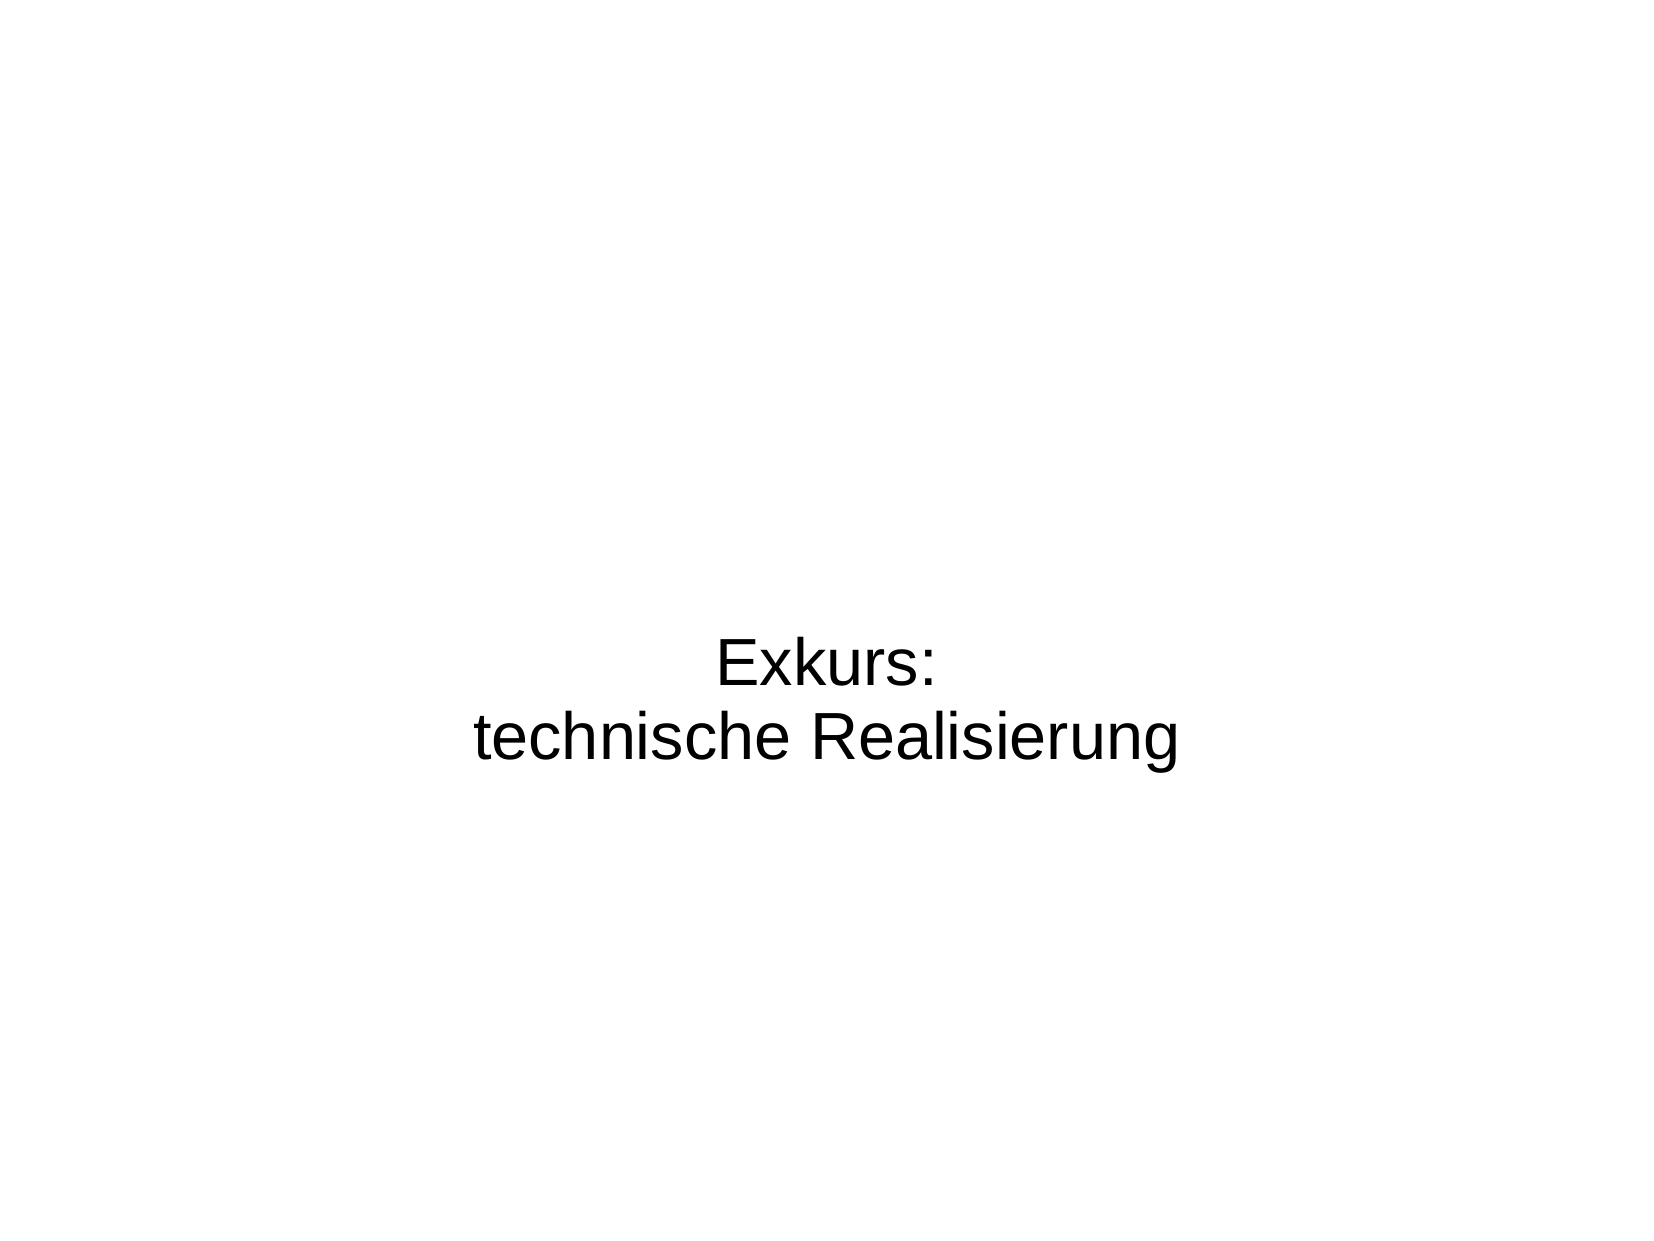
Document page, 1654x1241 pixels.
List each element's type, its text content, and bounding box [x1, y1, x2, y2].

text_box Exkurs: technische Realisierung [82, 297, 1571, 1102]
